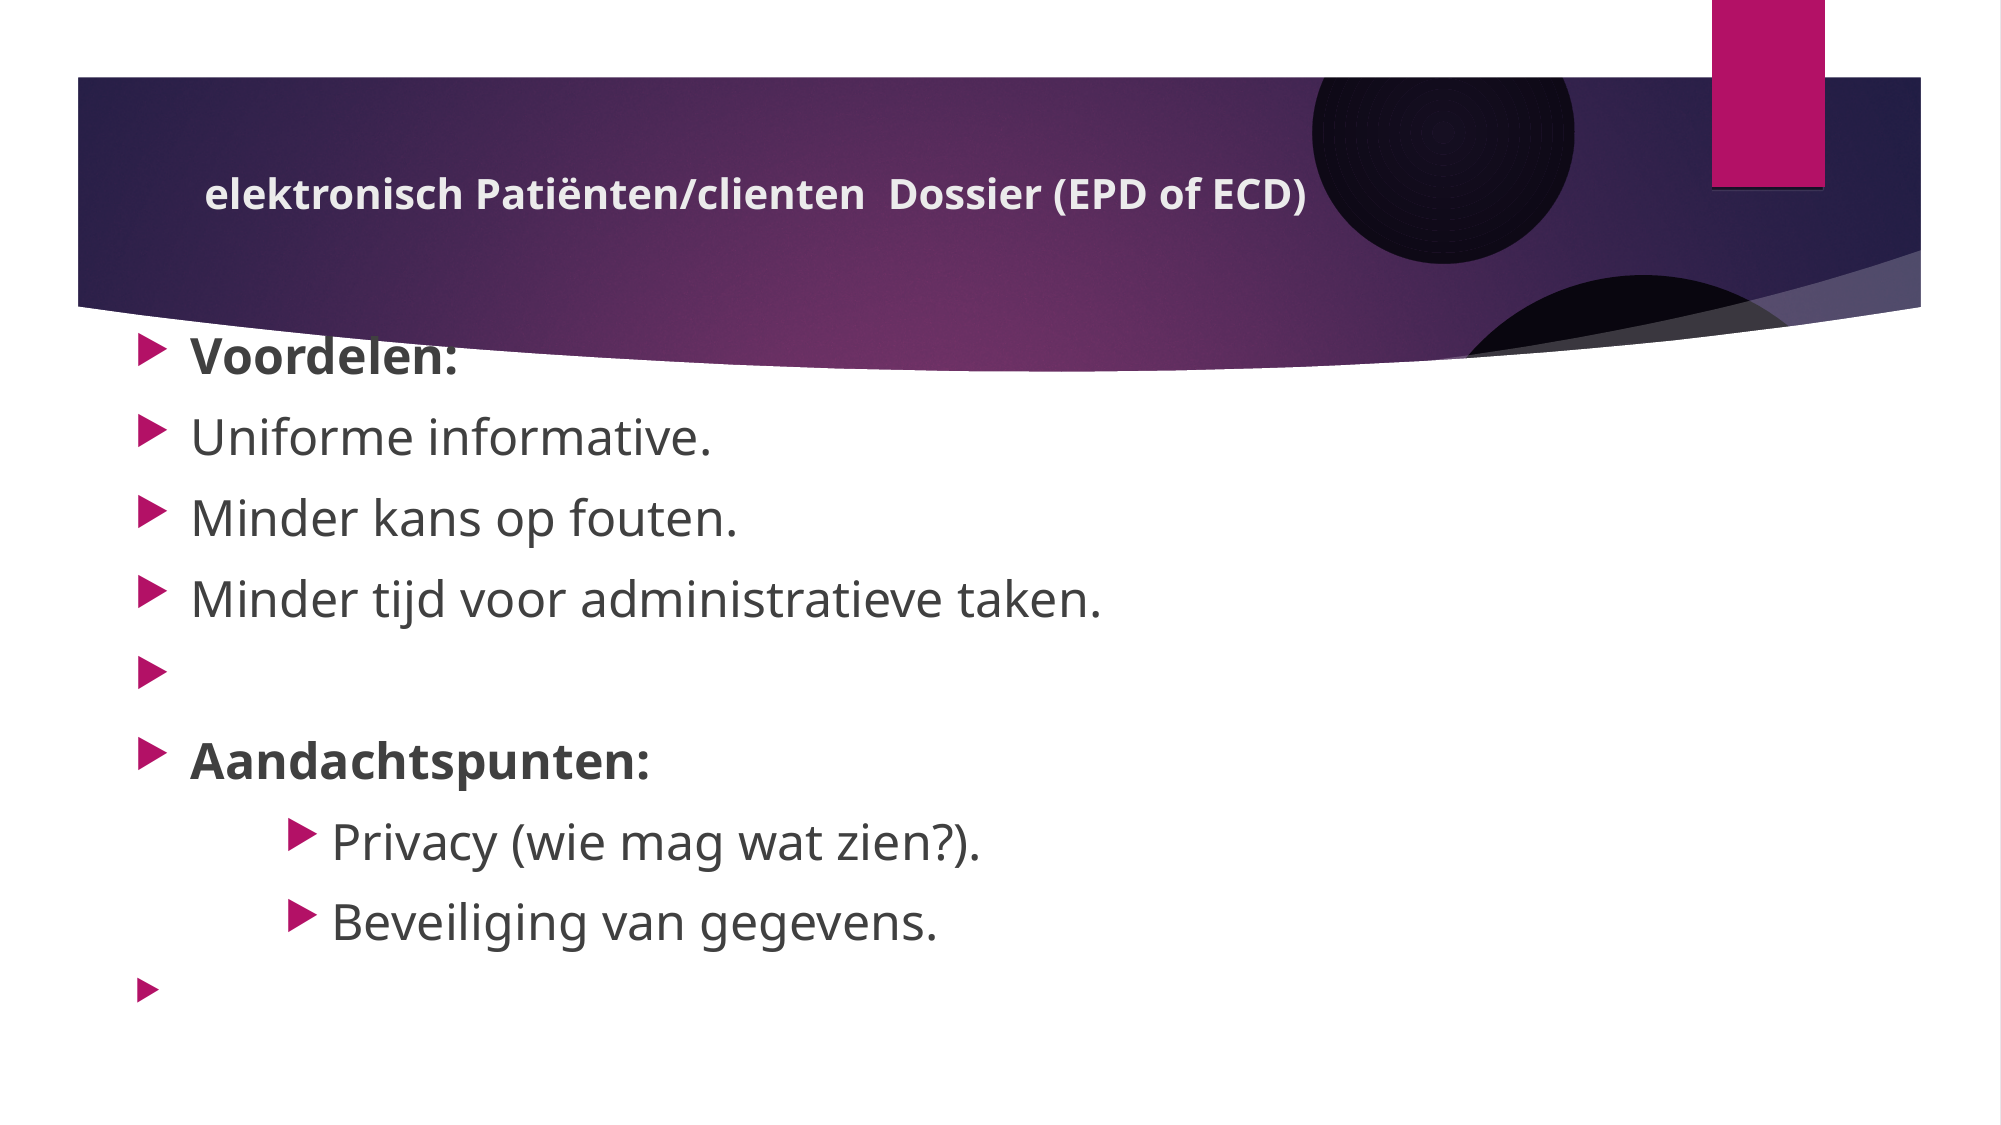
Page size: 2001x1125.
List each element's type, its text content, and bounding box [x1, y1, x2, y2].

title elektronisch Patiënten/clienten Dossier (EPD of ECD) [189, 159, 1627, 276]
list Voordelen: Uniforme informative. Minder kans op fouten. Minder tijd voor administratieve taken. Aandachtspunten: Privacy (wie mag wat zien?). Beveiliging van gegevens. [119, 317, 1763, 1036]
